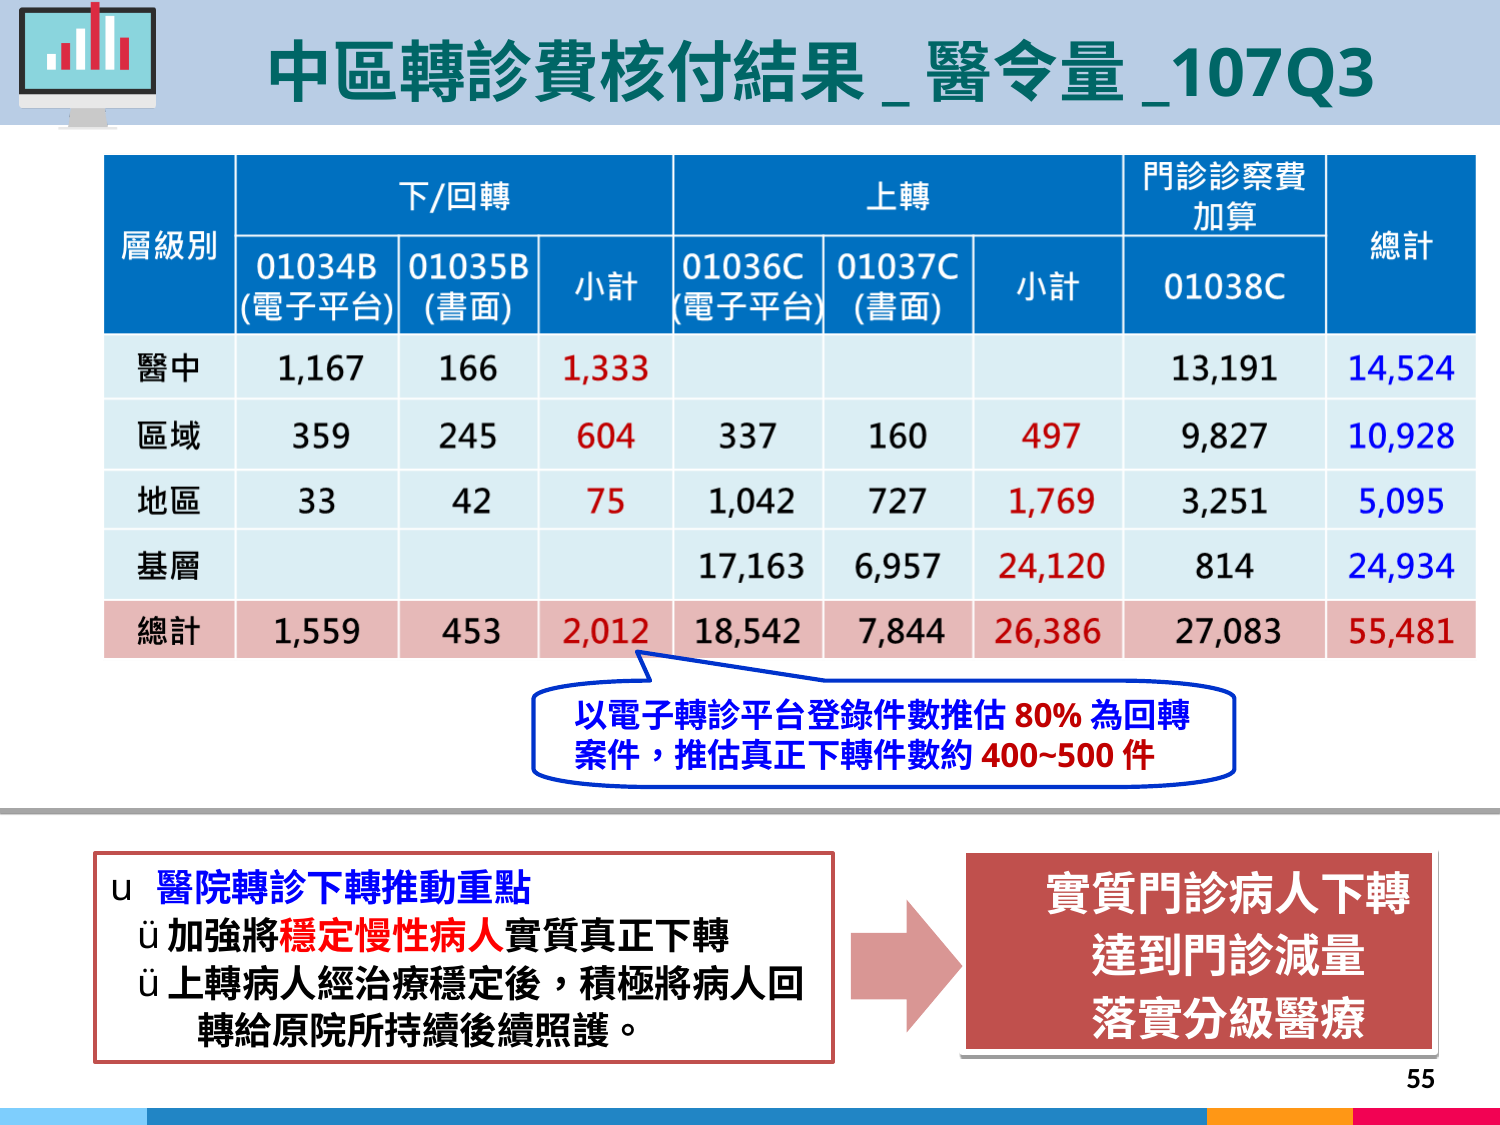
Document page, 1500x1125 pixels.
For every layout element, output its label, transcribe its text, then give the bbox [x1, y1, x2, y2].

text_box 以電子轉診平台登錄件數推估80%為回轉案件，推估真正下轉件數約400~500件 [533, 651, 1235, 787]
text_box <編號> [1391, 1043, 1482, 1113]
text_box 實質門診病人下轉 達到門診減量 落實分級醫療 [962, 849, 1436, 1053]
picture [103, 145, 1477, 671]
text_box [850, 899, 963, 1033]
picture [19, 0, 156, 132]
title 中區轉診費核付結果_醫令量_107Q3 [188, 4, 1454, 135]
text_box 醫院轉診下轉推動重點 加強將穩定慢性病人實質真正下轉 上轉病人經治療穩定後，積極將病人回轉給原院所持續後續照護。 [95, 853, 833, 1063]
